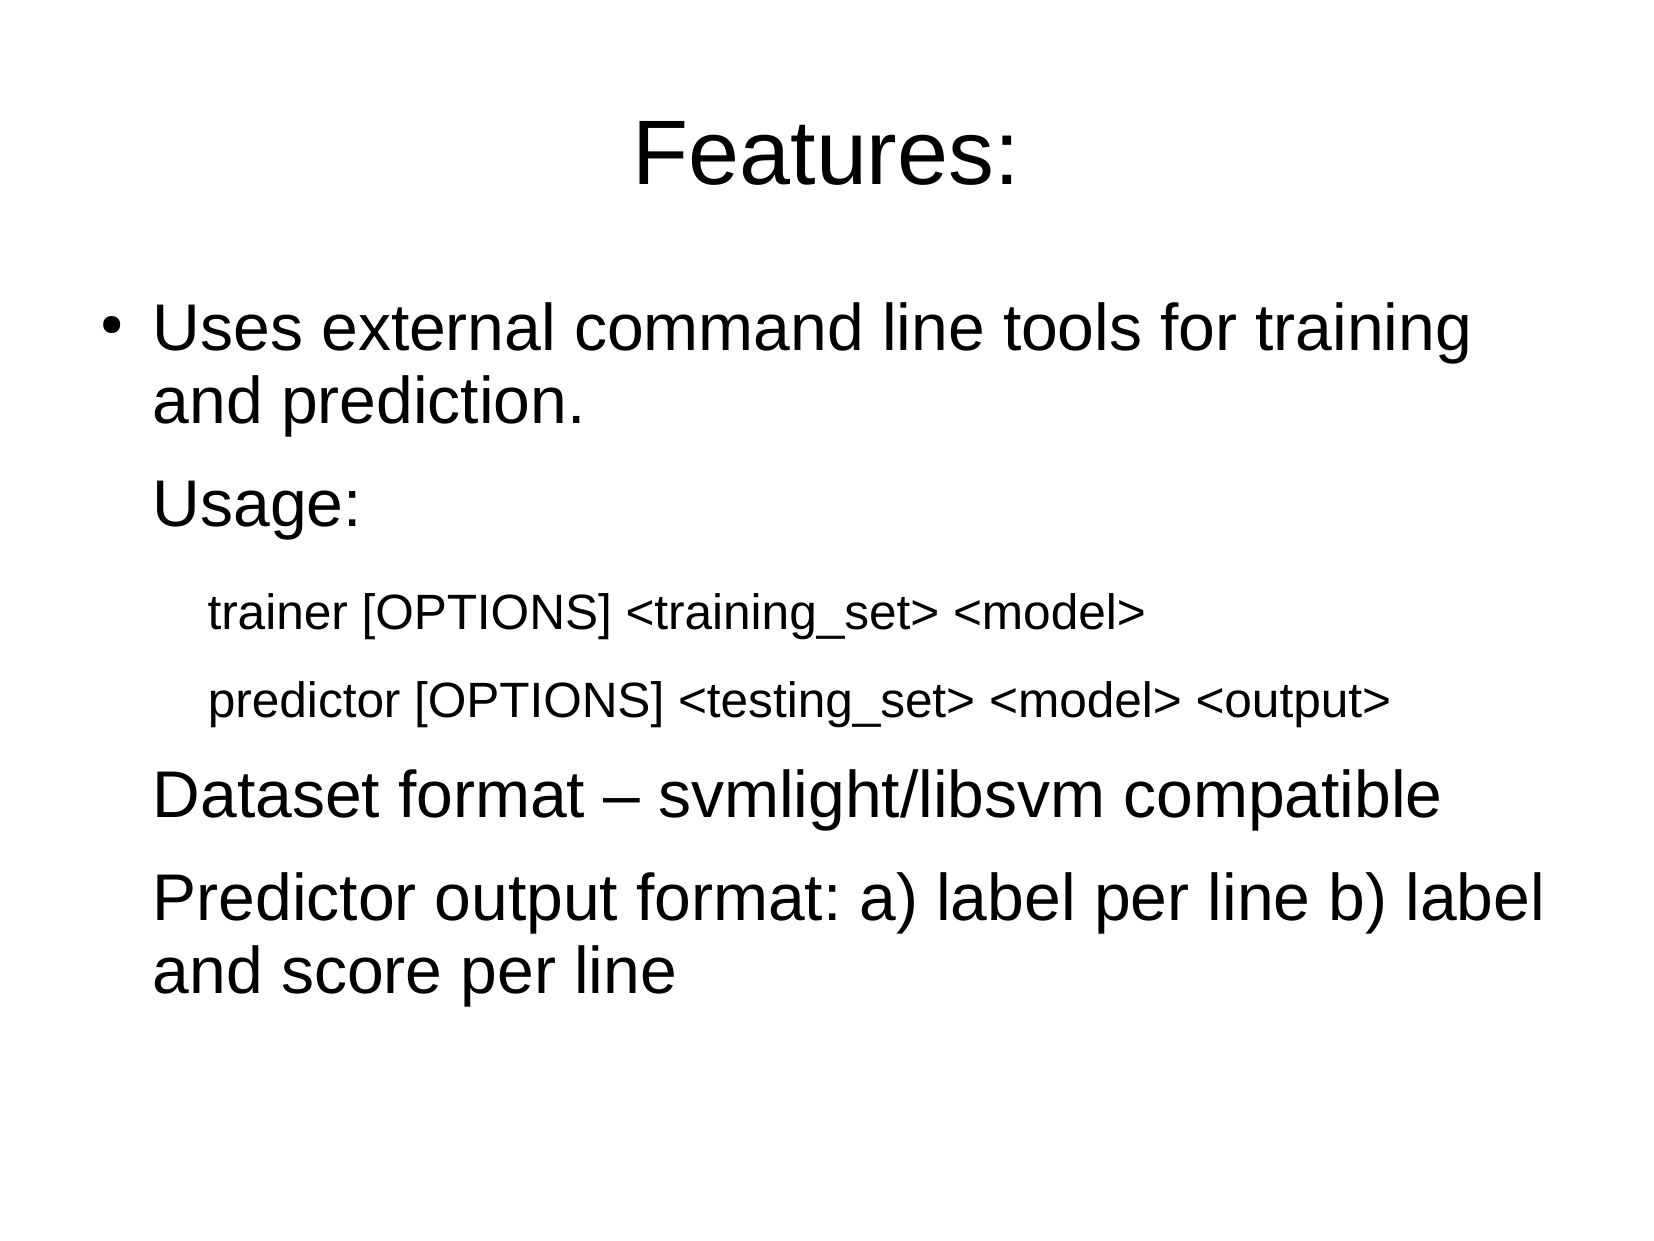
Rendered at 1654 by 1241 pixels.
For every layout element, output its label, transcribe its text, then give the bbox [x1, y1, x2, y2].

title Features: [82, 49, 1571, 257]
list Uses external command line tools for training and prediction. Usage: trainer [OPTIONS] <training_set> <model> predictor [OPTIONS] <testing_set> <model> <output> Dataset format – svmlight/libsvm compatible Predictor output format: a) label per line b) label and score per line [82, 290, 1571, 1010]
